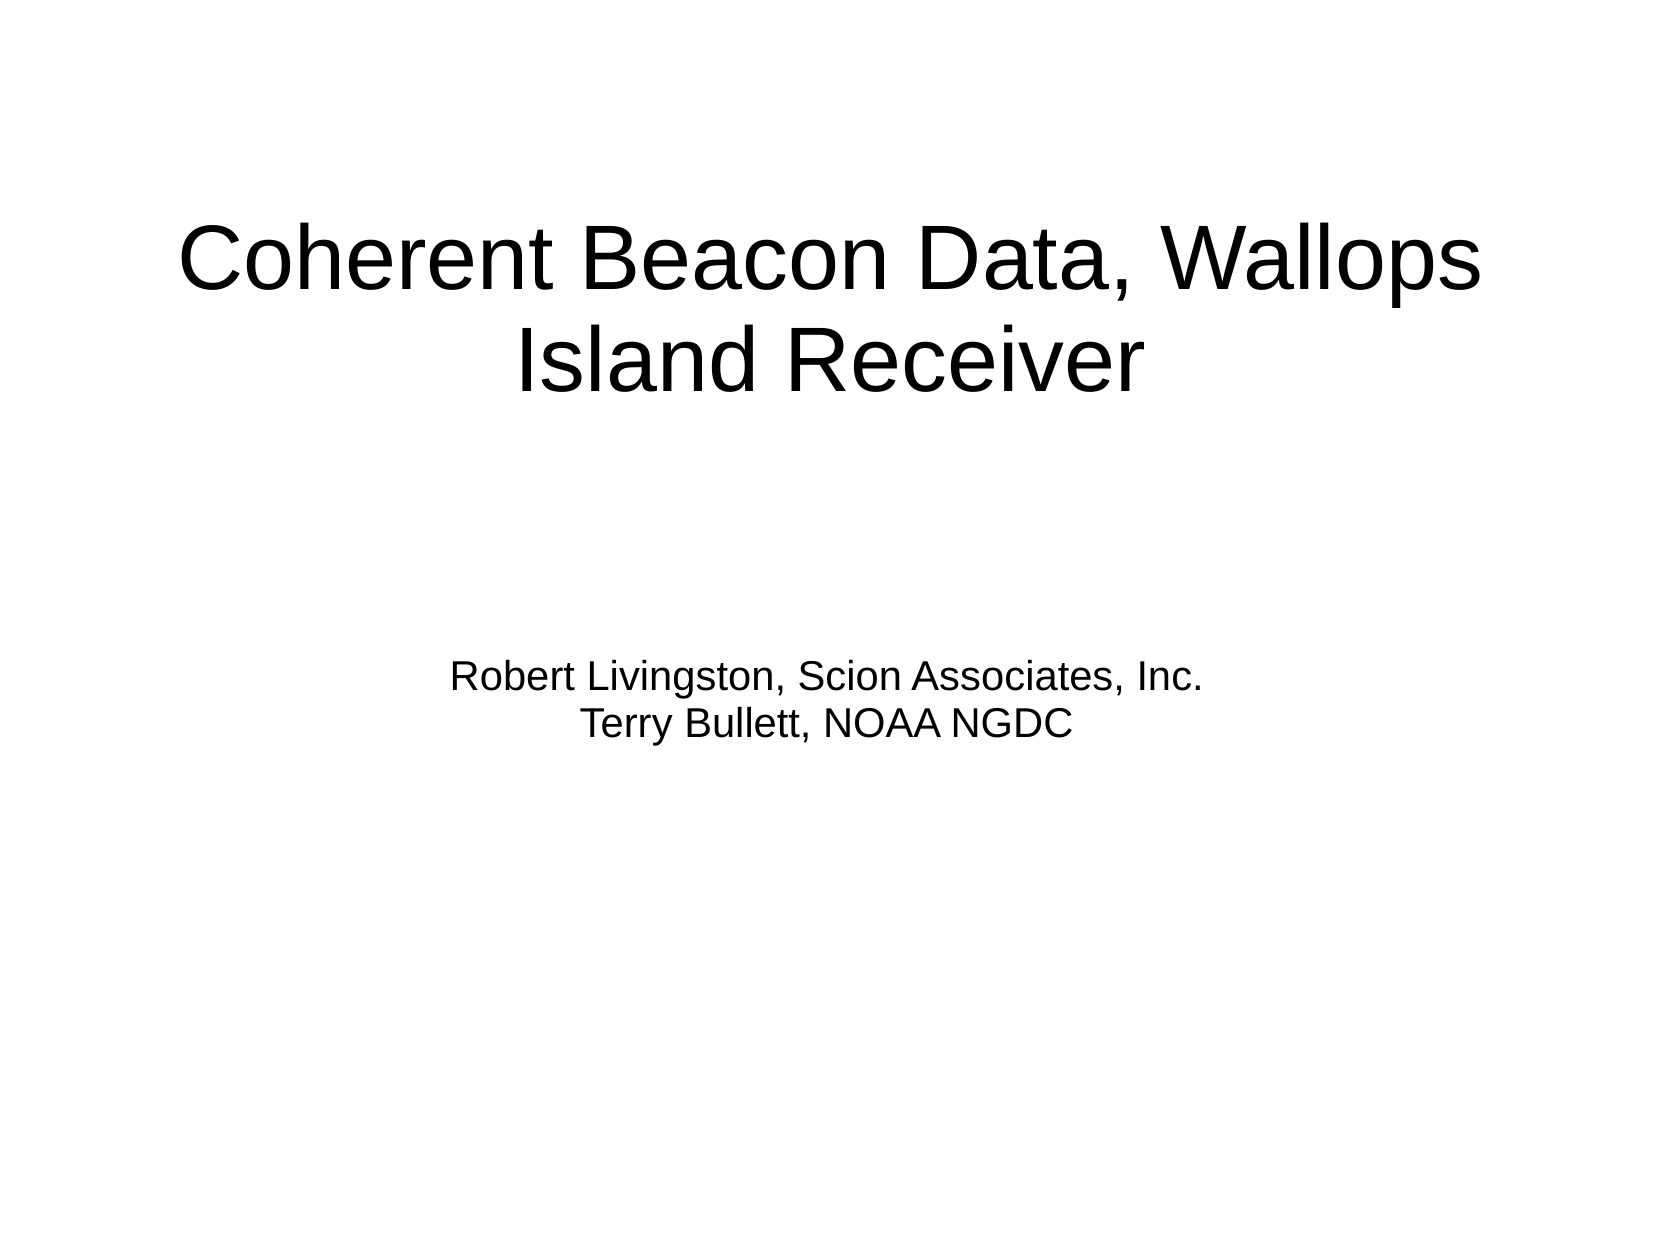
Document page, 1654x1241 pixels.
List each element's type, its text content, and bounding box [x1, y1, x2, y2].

title Coherent Beacon Data, Wallops Island Receiver [86, 205, 1576, 413]
subtitle Robert Livingston, Scion Associates, Inc. Terry Bullett, NOAA NGDC [82, 290, 1571, 1109]
